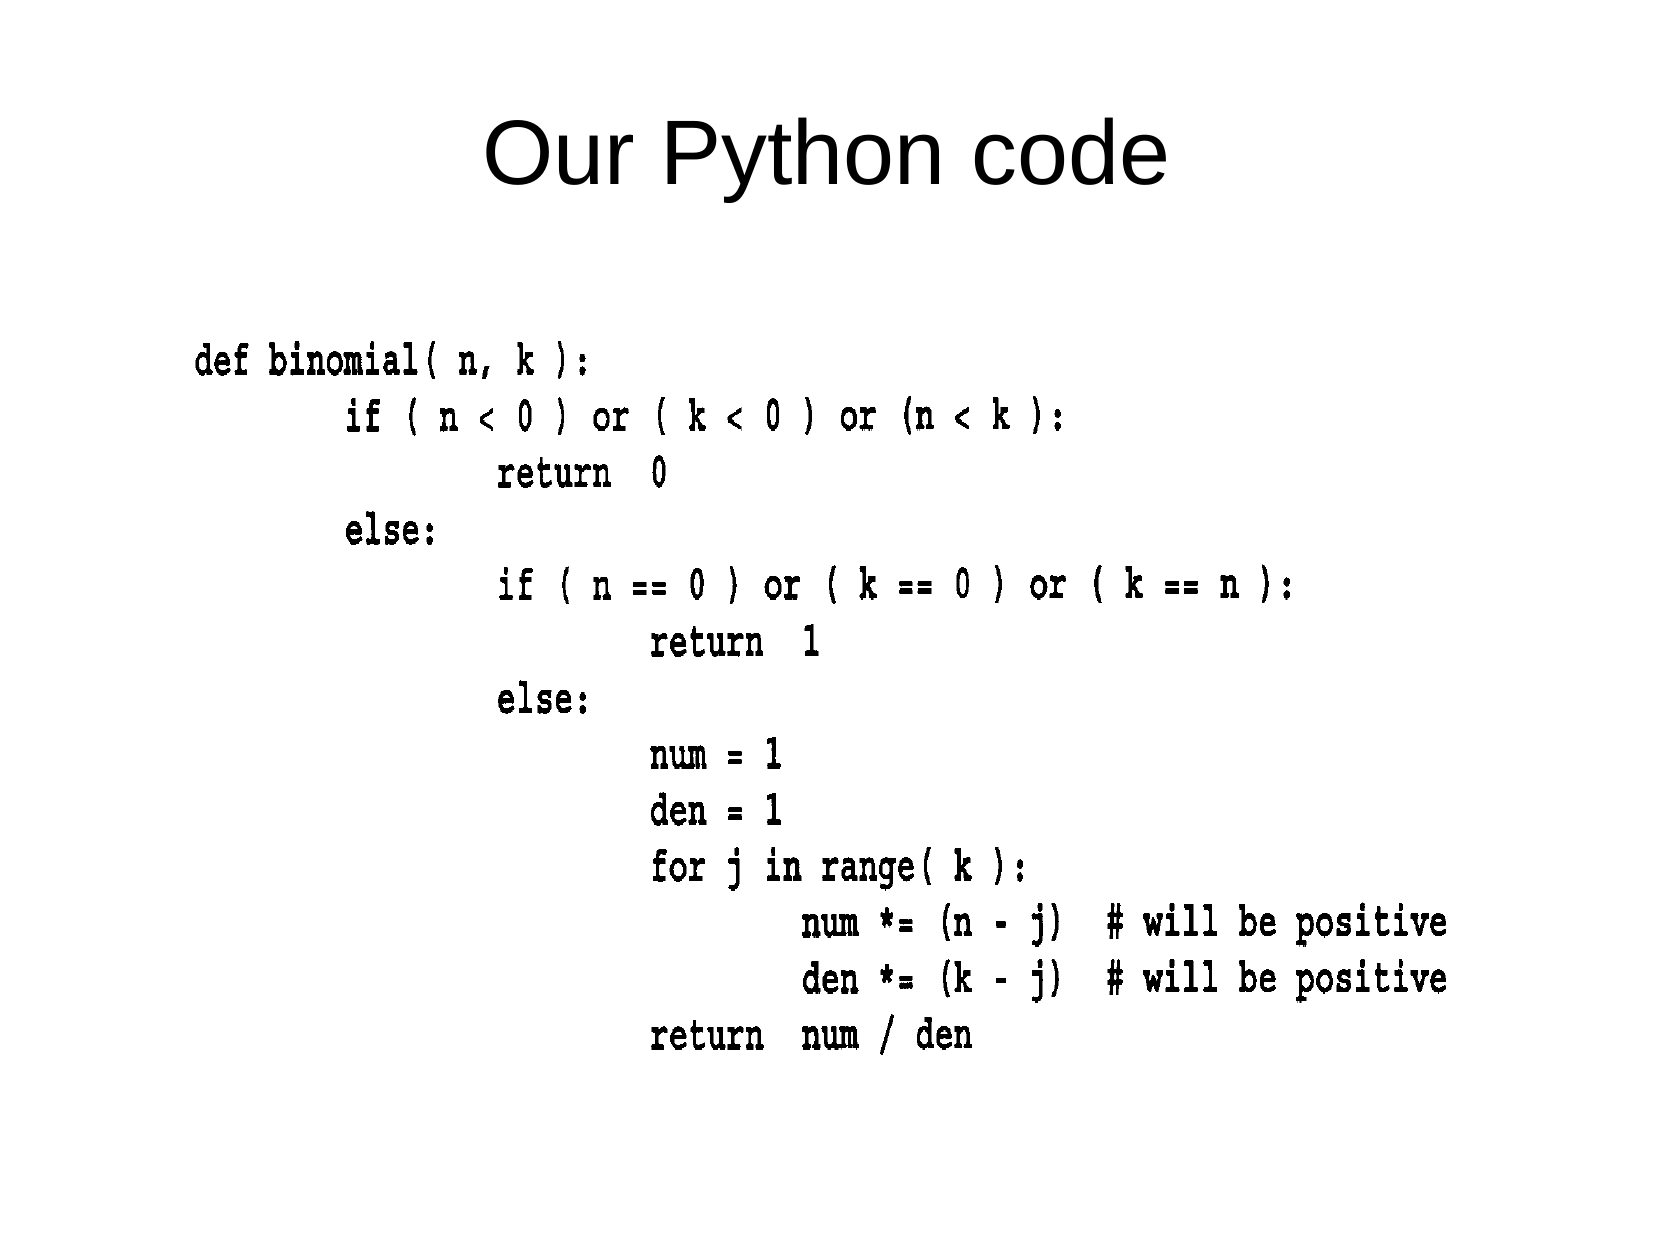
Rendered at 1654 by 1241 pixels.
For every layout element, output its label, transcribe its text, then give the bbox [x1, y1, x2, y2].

title Our Python code [82, 56, 1571, 250]
picture [112, 299, 1538, 1126]
